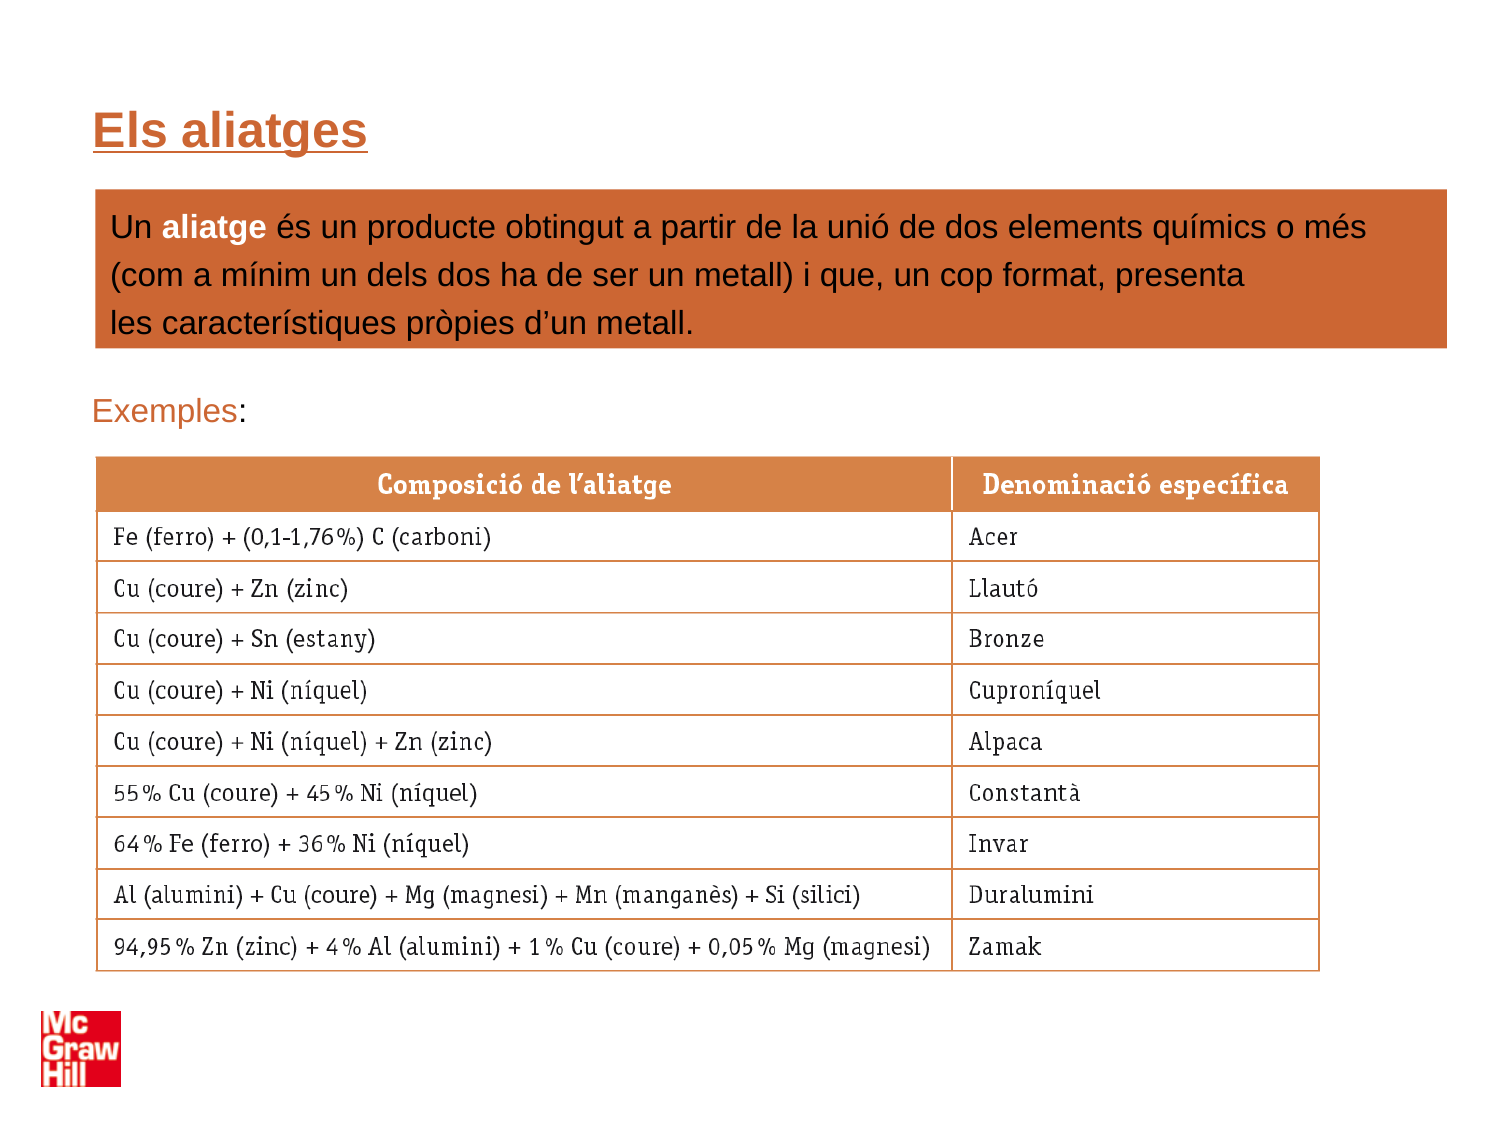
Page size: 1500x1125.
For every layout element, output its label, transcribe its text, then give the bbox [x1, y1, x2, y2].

text_box Exemples: [76, 373, 1328, 437]
picture [81, 442, 1340, 986]
text_box Els aliatges [78, 90, 1483, 166]
text_box Un aliatge és un producte obtingut a partir de la unió de dos elements químics o més (com a mínim un dels dos ha de ser un metall) i que, un cop format, presenta les característiques pròpies d’un metall. [95, 189, 1447, 349]
chart [41, 1011, 121, 1087]
